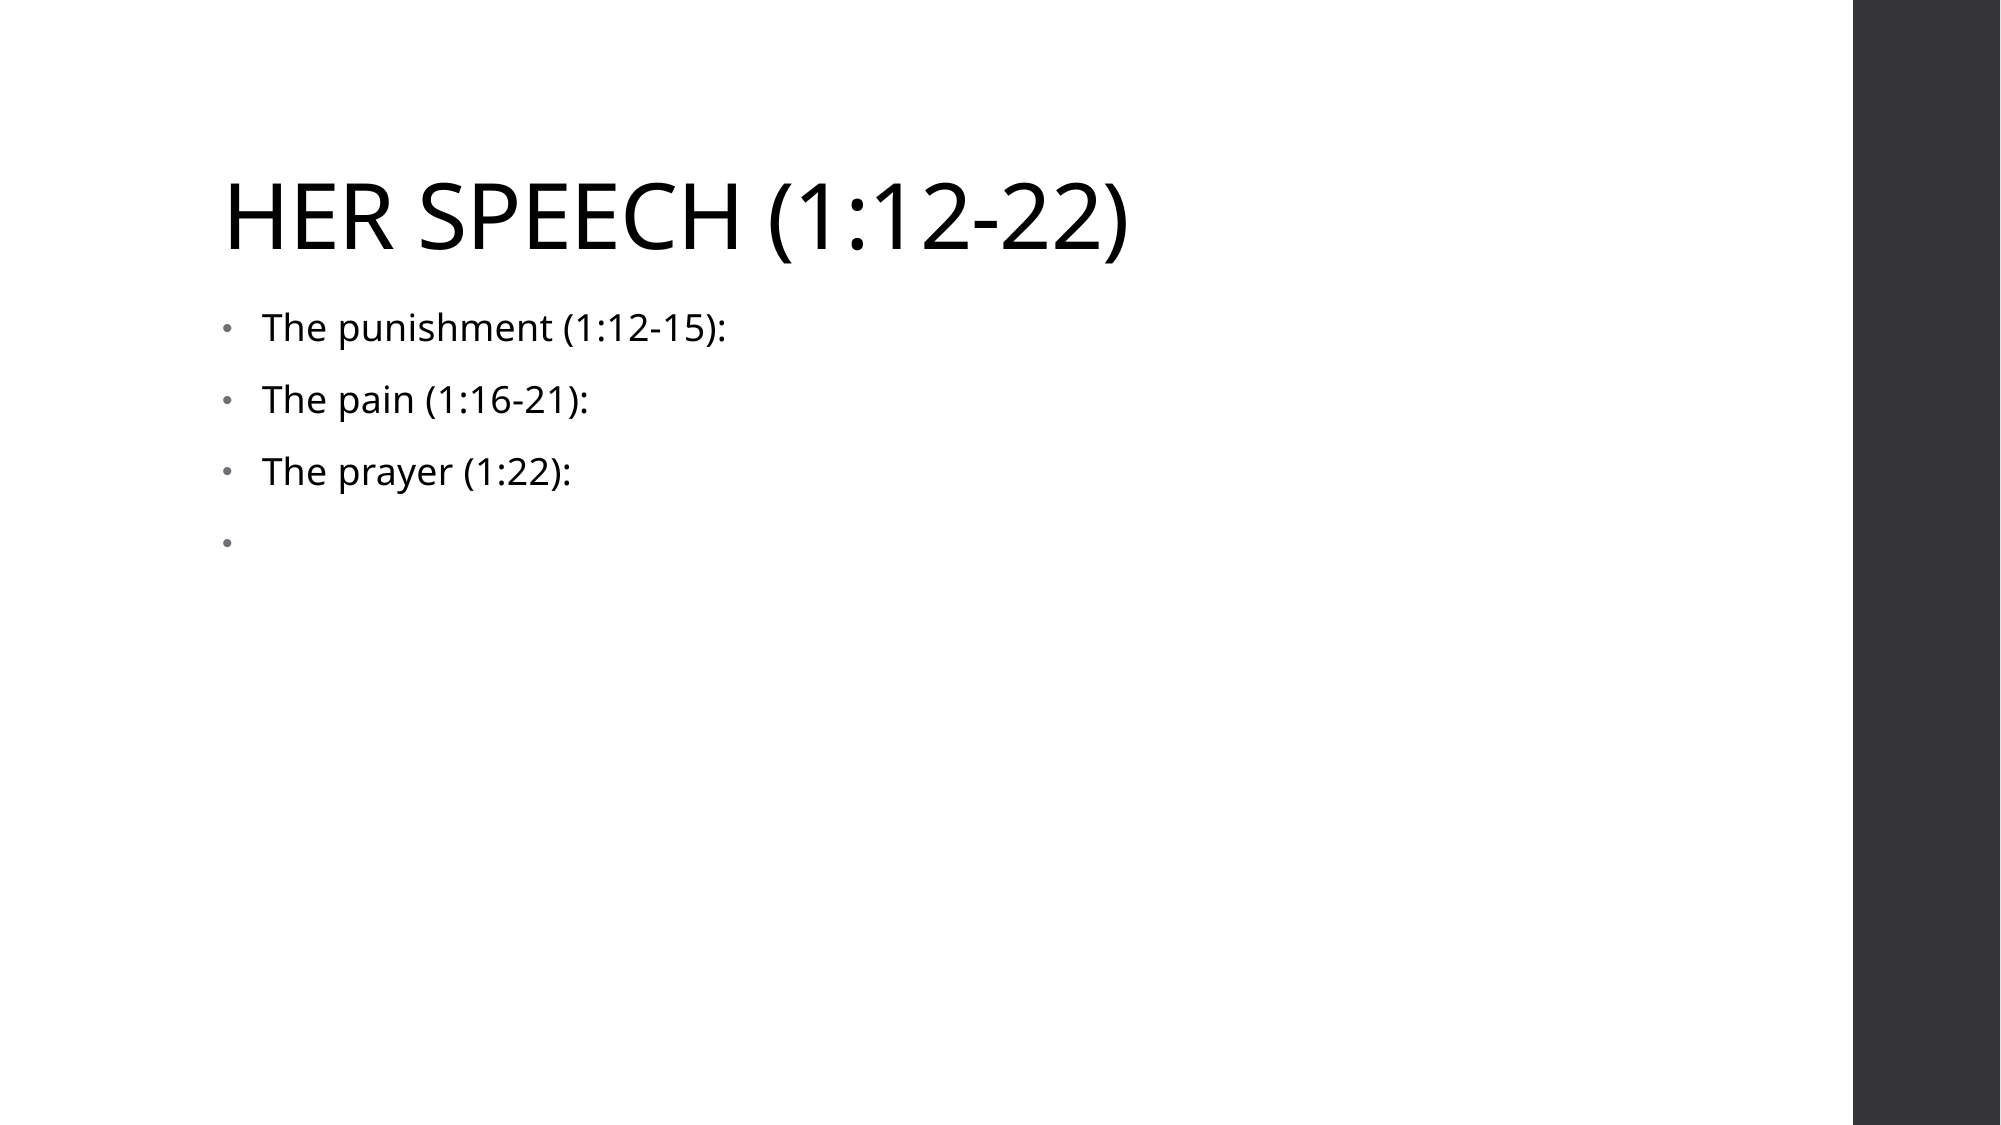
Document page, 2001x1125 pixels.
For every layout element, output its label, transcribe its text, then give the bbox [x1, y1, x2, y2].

title HER SPEECH (1:12-22) [206, 60, 1797, 278]
list The punishment (1:12-15): The pain (1:16-21): The prayer (1:22): [206, 299, 1617, 1014]
